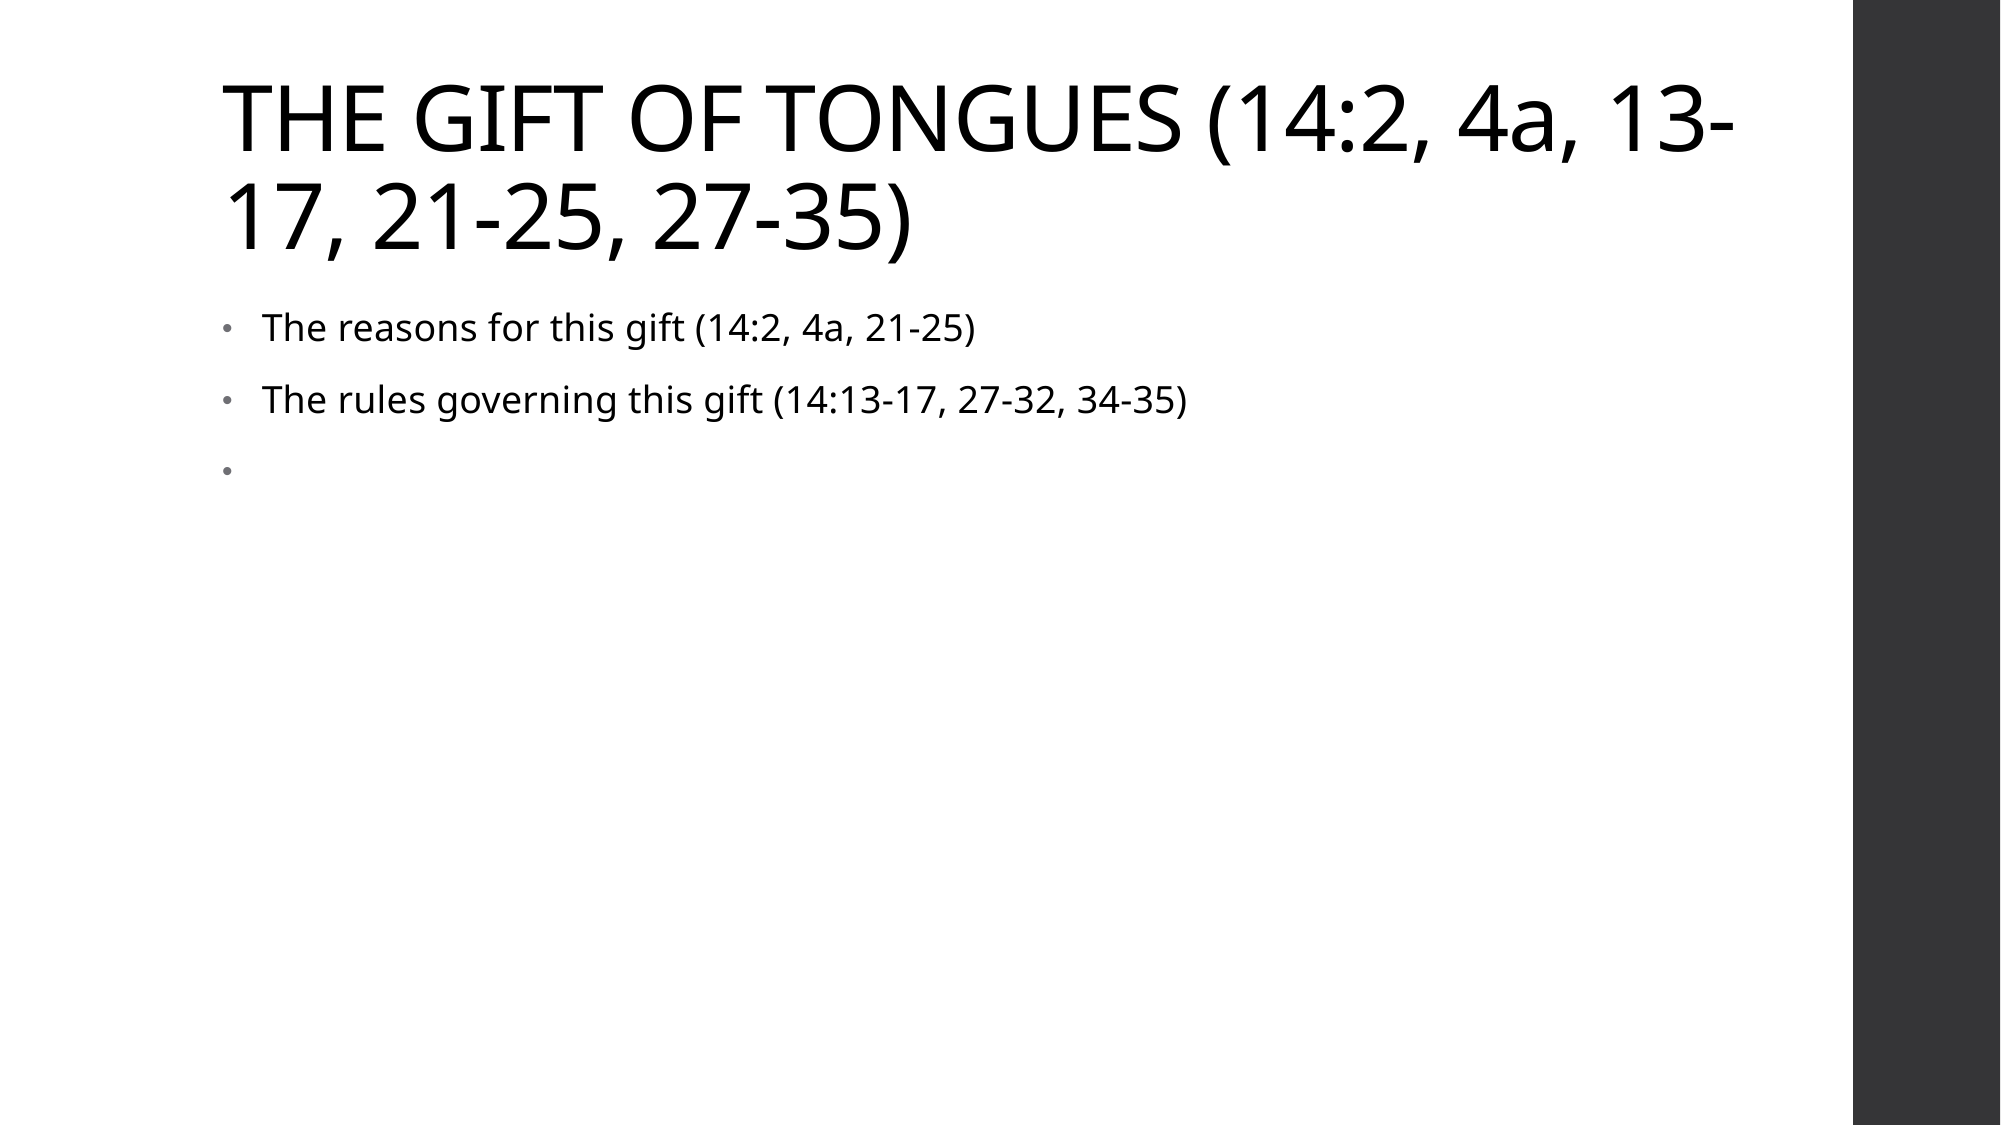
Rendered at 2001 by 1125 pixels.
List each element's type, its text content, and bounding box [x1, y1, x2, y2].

title THE GIFT OF TONGUES (14:2, 4a, 13-17, 21-25, 27-35) [206, 60, 1797, 278]
list The reasons for this gift (14:2, 4a, 21-25) The rules governing this gift (14:13-17, 27-32, 34-35) [206, 299, 1617, 1014]
